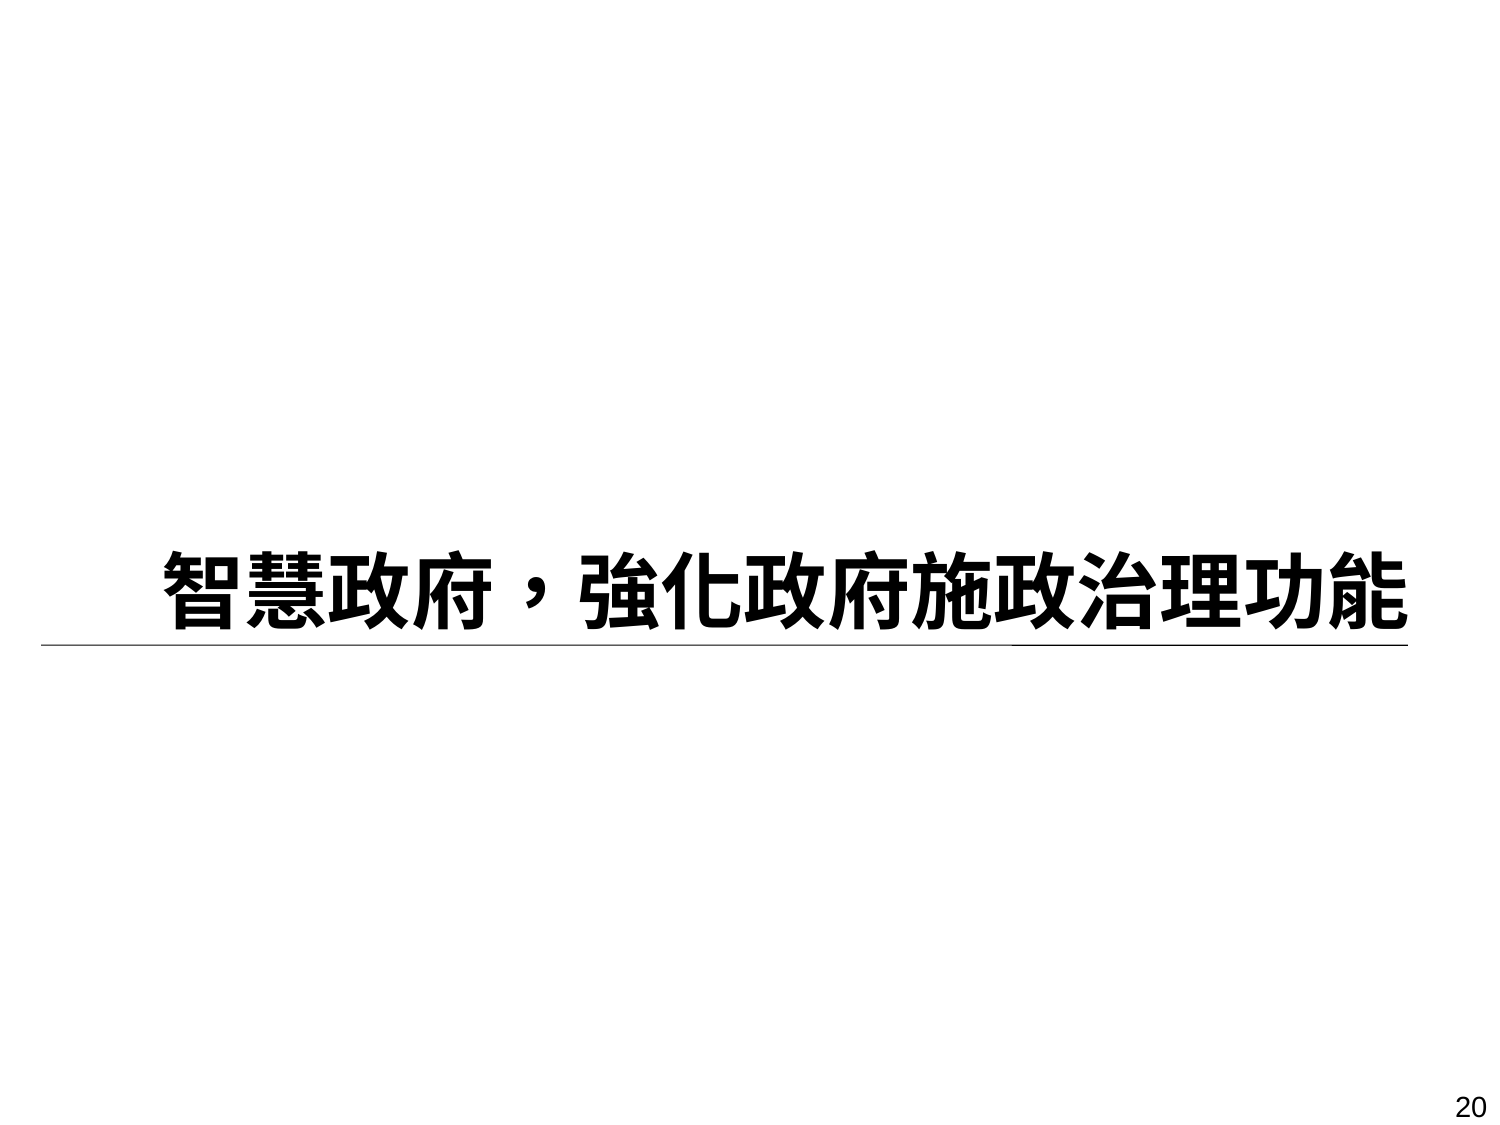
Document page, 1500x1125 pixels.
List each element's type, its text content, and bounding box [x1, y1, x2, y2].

text_box 智慧政府，強化政府施政治理功能 [146, 532, 1425, 648]
